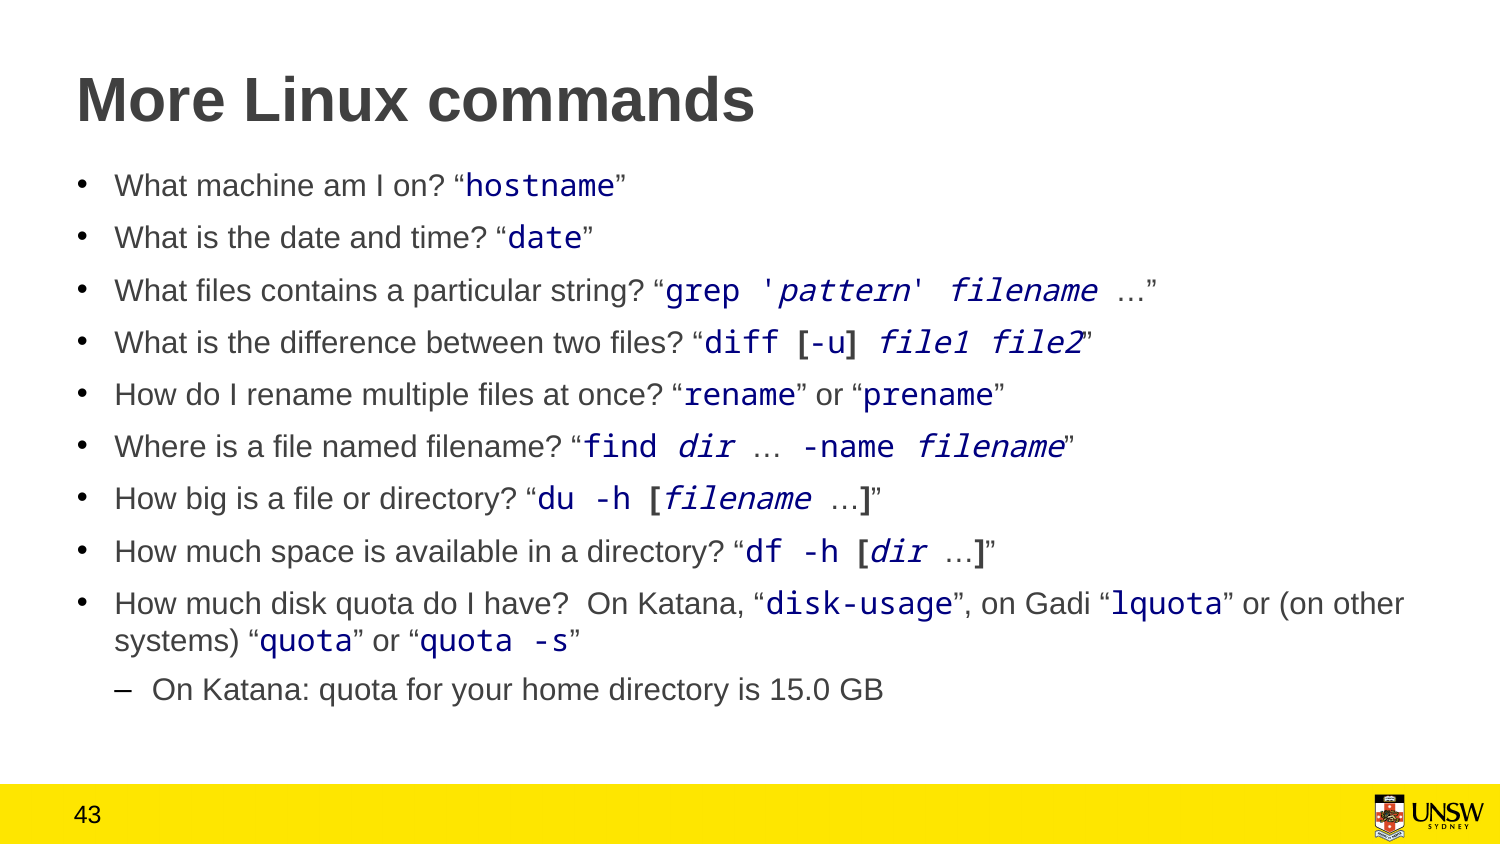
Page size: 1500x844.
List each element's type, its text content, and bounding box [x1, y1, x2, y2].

picture [0, 784, 1500, 844]
list What machine am I on? “hostname” What is the date and time? “date” What files contains a particular string? “grep 'pattern' filename …” What is the difference between two files? “diff [-u] file1 file2” How do I rename multiple files at once? “rename” or “prename” Where is a file named filename? “find dir … -name filename” How big is a file or directory? “du -h [filename …]” How much space is available in a directory? “df -h [dir …]” How much disk quota do I have? On Katana, “disk-usage”, on Gadi “lquota” or (on other systems) “quota” or “quota -s” On Katana: quota for your home directory is 15.0 GB [76, 165, 1424, 756]
text_box <number> [59, 791, 219, 839]
title More Linux commands [76, 59, 1427, 136]
